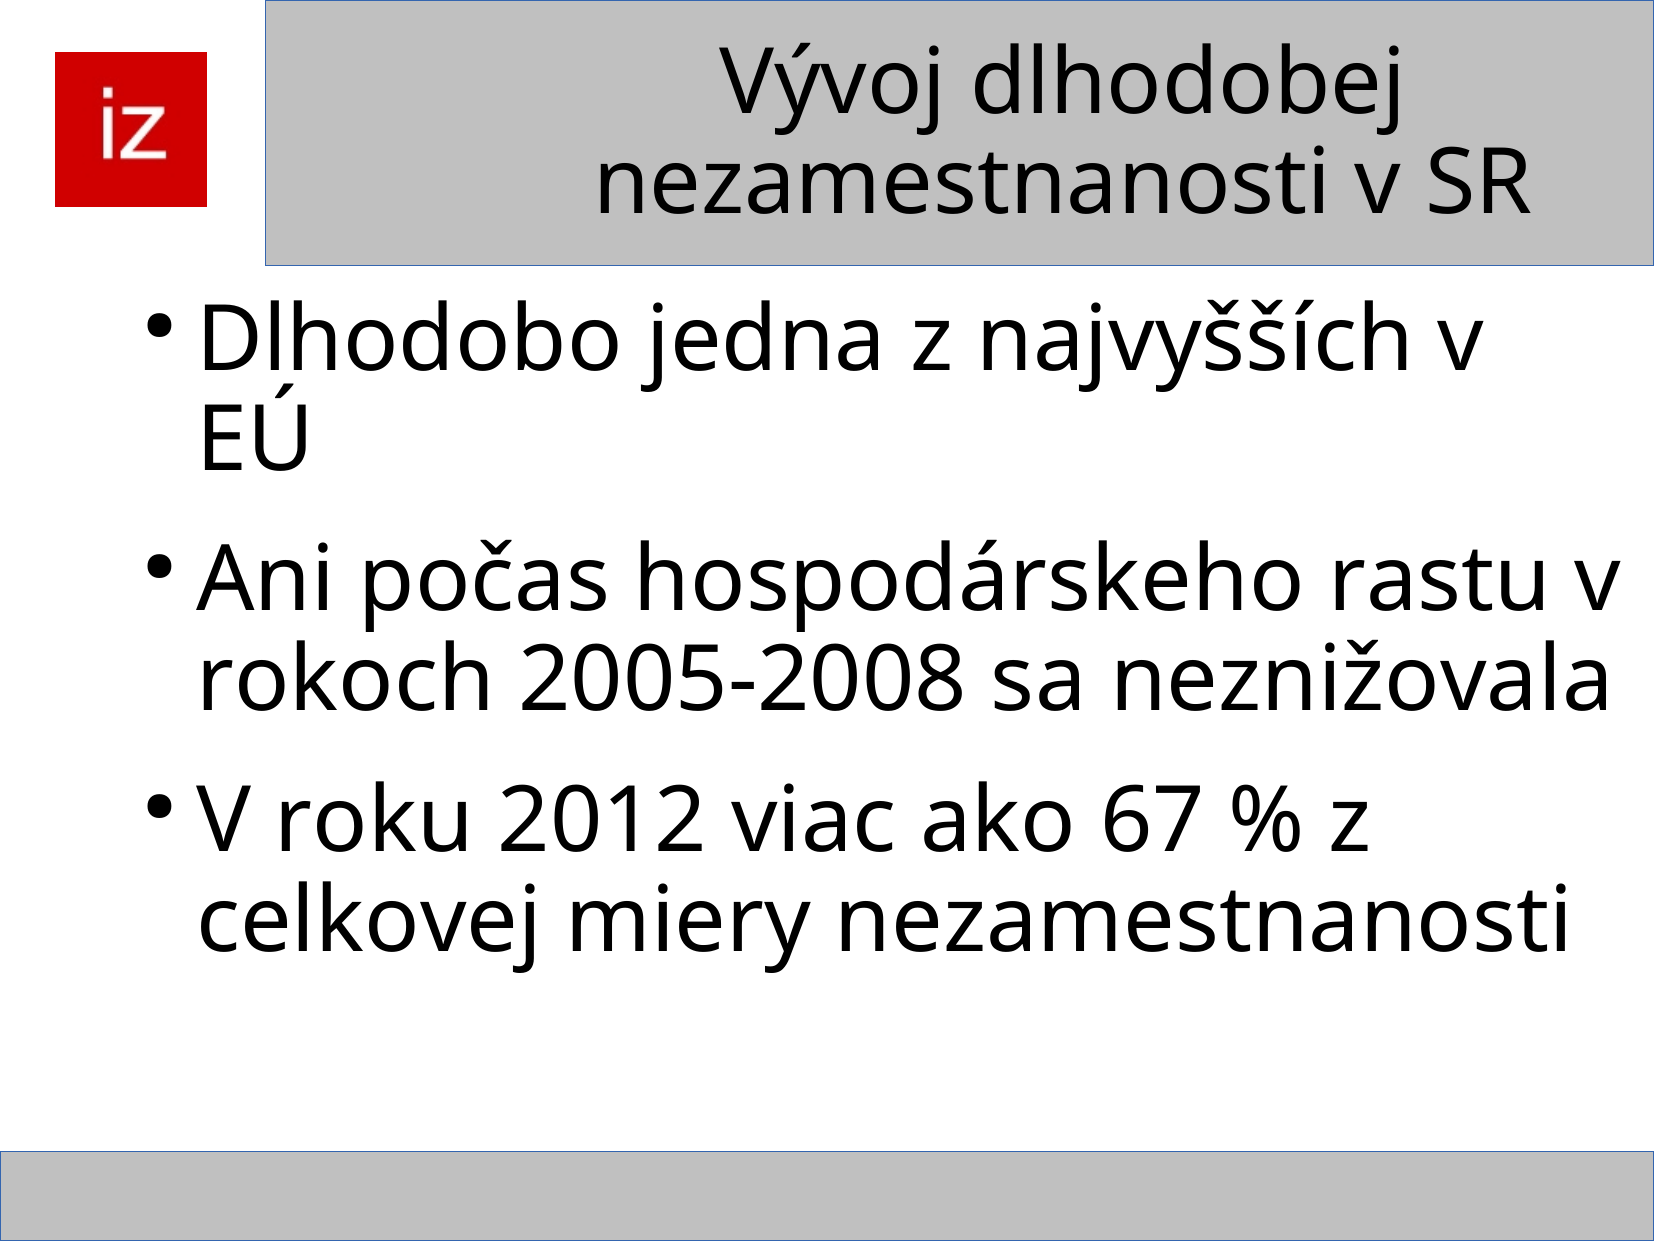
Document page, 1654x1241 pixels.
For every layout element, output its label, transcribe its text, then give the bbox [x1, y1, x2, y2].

picture [55, 52, 207, 207]
list Dlhodobo jedna z najvyšších v EÚ Ani počas hospodárskeho rastu v rokoch 2005-2008 sa neznižovala V roku 2012 viac ako 67 % z celkovej miery nezamestnanosti [29, 290, 1625, 1010]
title Vývoj dlhodobej nezamestnanosti v SR [561, 29, 1565, 237]
